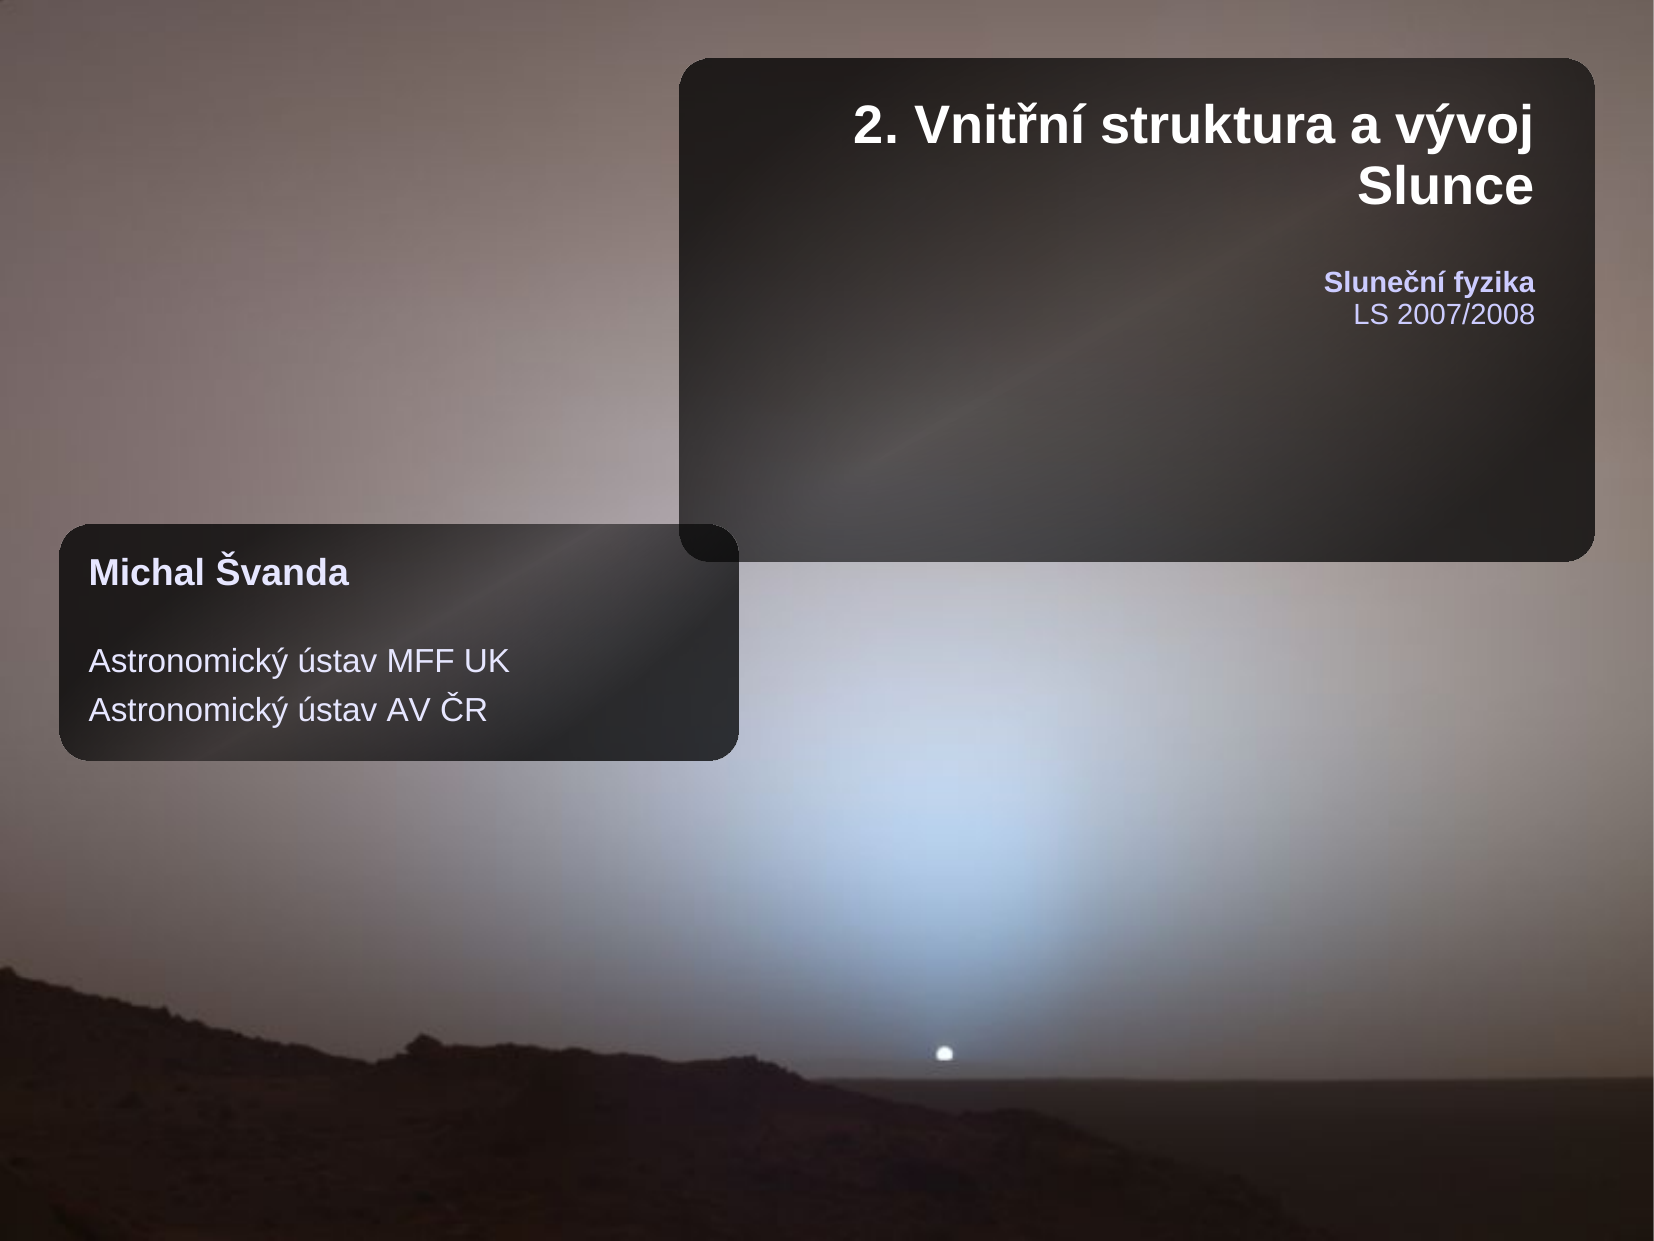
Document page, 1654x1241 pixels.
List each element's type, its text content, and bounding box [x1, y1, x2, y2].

picture [0, 0, 1654, 1241]
title 2. Vnitřní struktura a vývoj Slunce [740, 88, 1536, 223]
